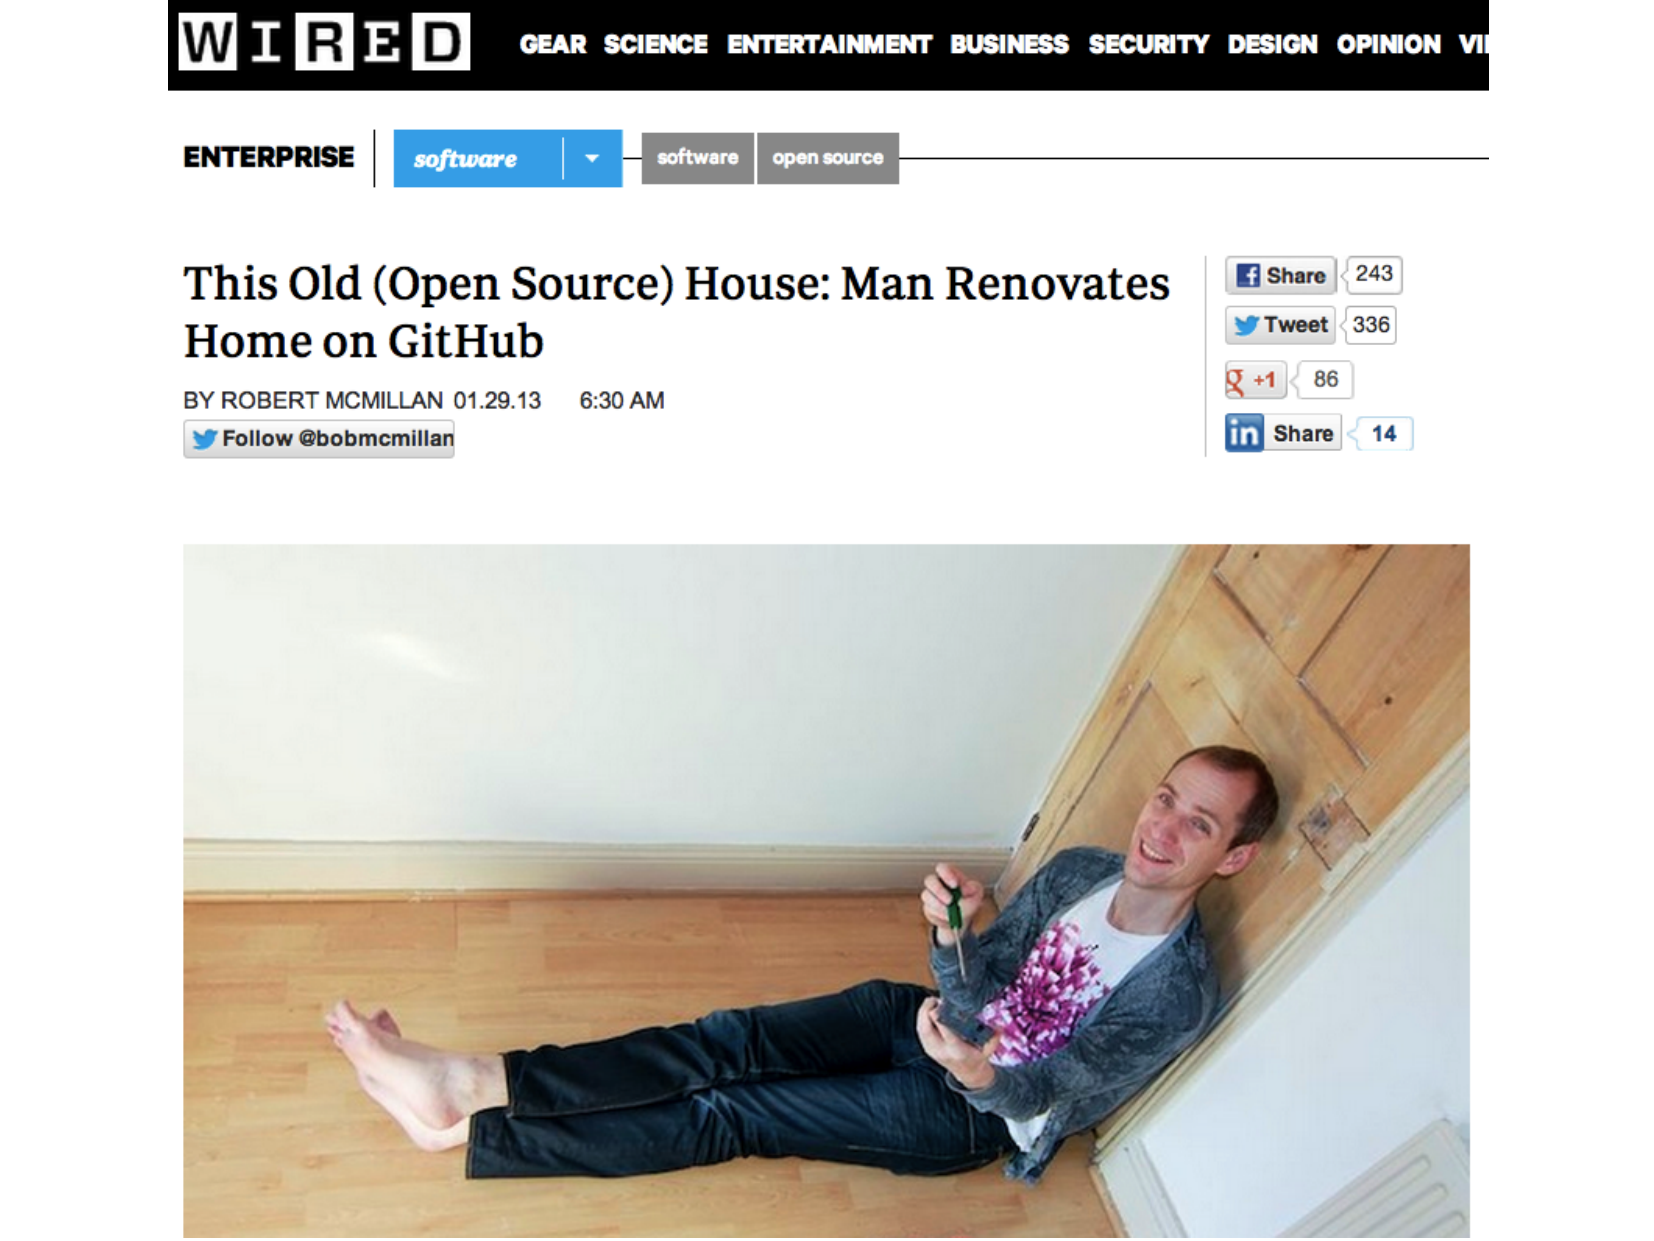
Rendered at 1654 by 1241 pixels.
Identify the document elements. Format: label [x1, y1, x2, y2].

picture [168, 0, 1489, 1238]
